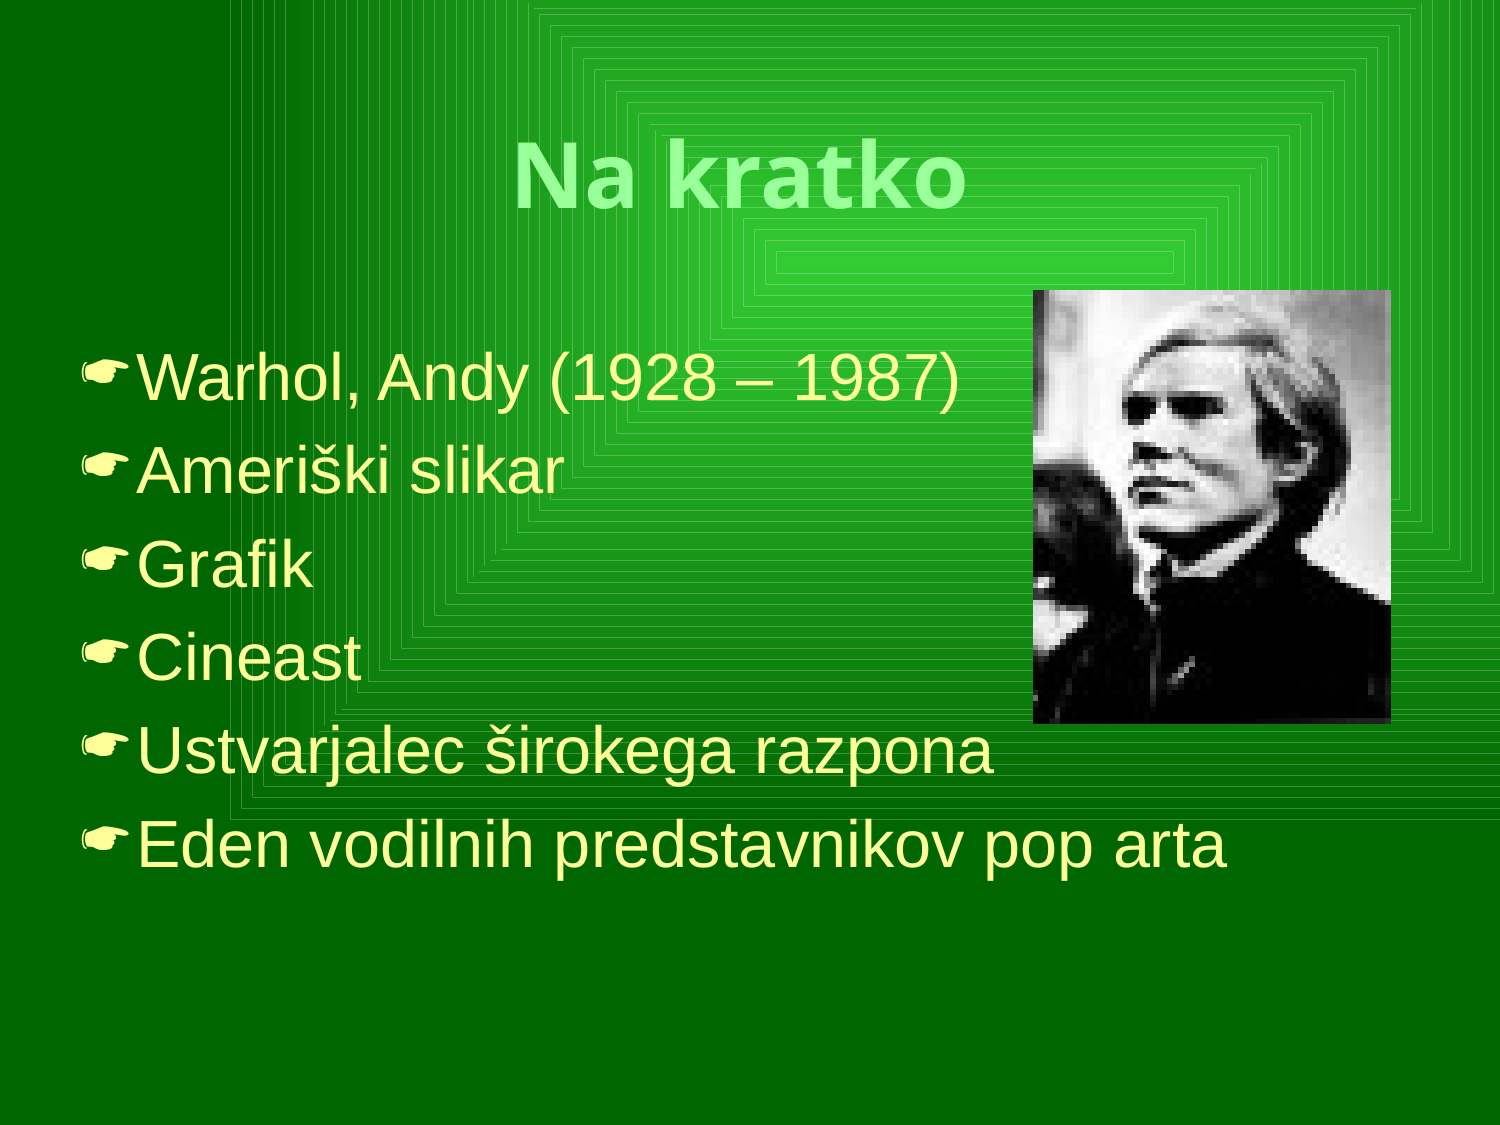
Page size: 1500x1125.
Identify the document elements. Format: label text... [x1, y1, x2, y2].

picture [1033, 290, 1391, 724]
list Warhol, Andy (1928 – 1987) Ameriški slikar Grafik Cineast Ustvarjalec širokega razpona Eden vodilnih predstavnikov pop arta [64, 326, 1415, 908]
title Na kratko [64, 78, 1415, 266]
